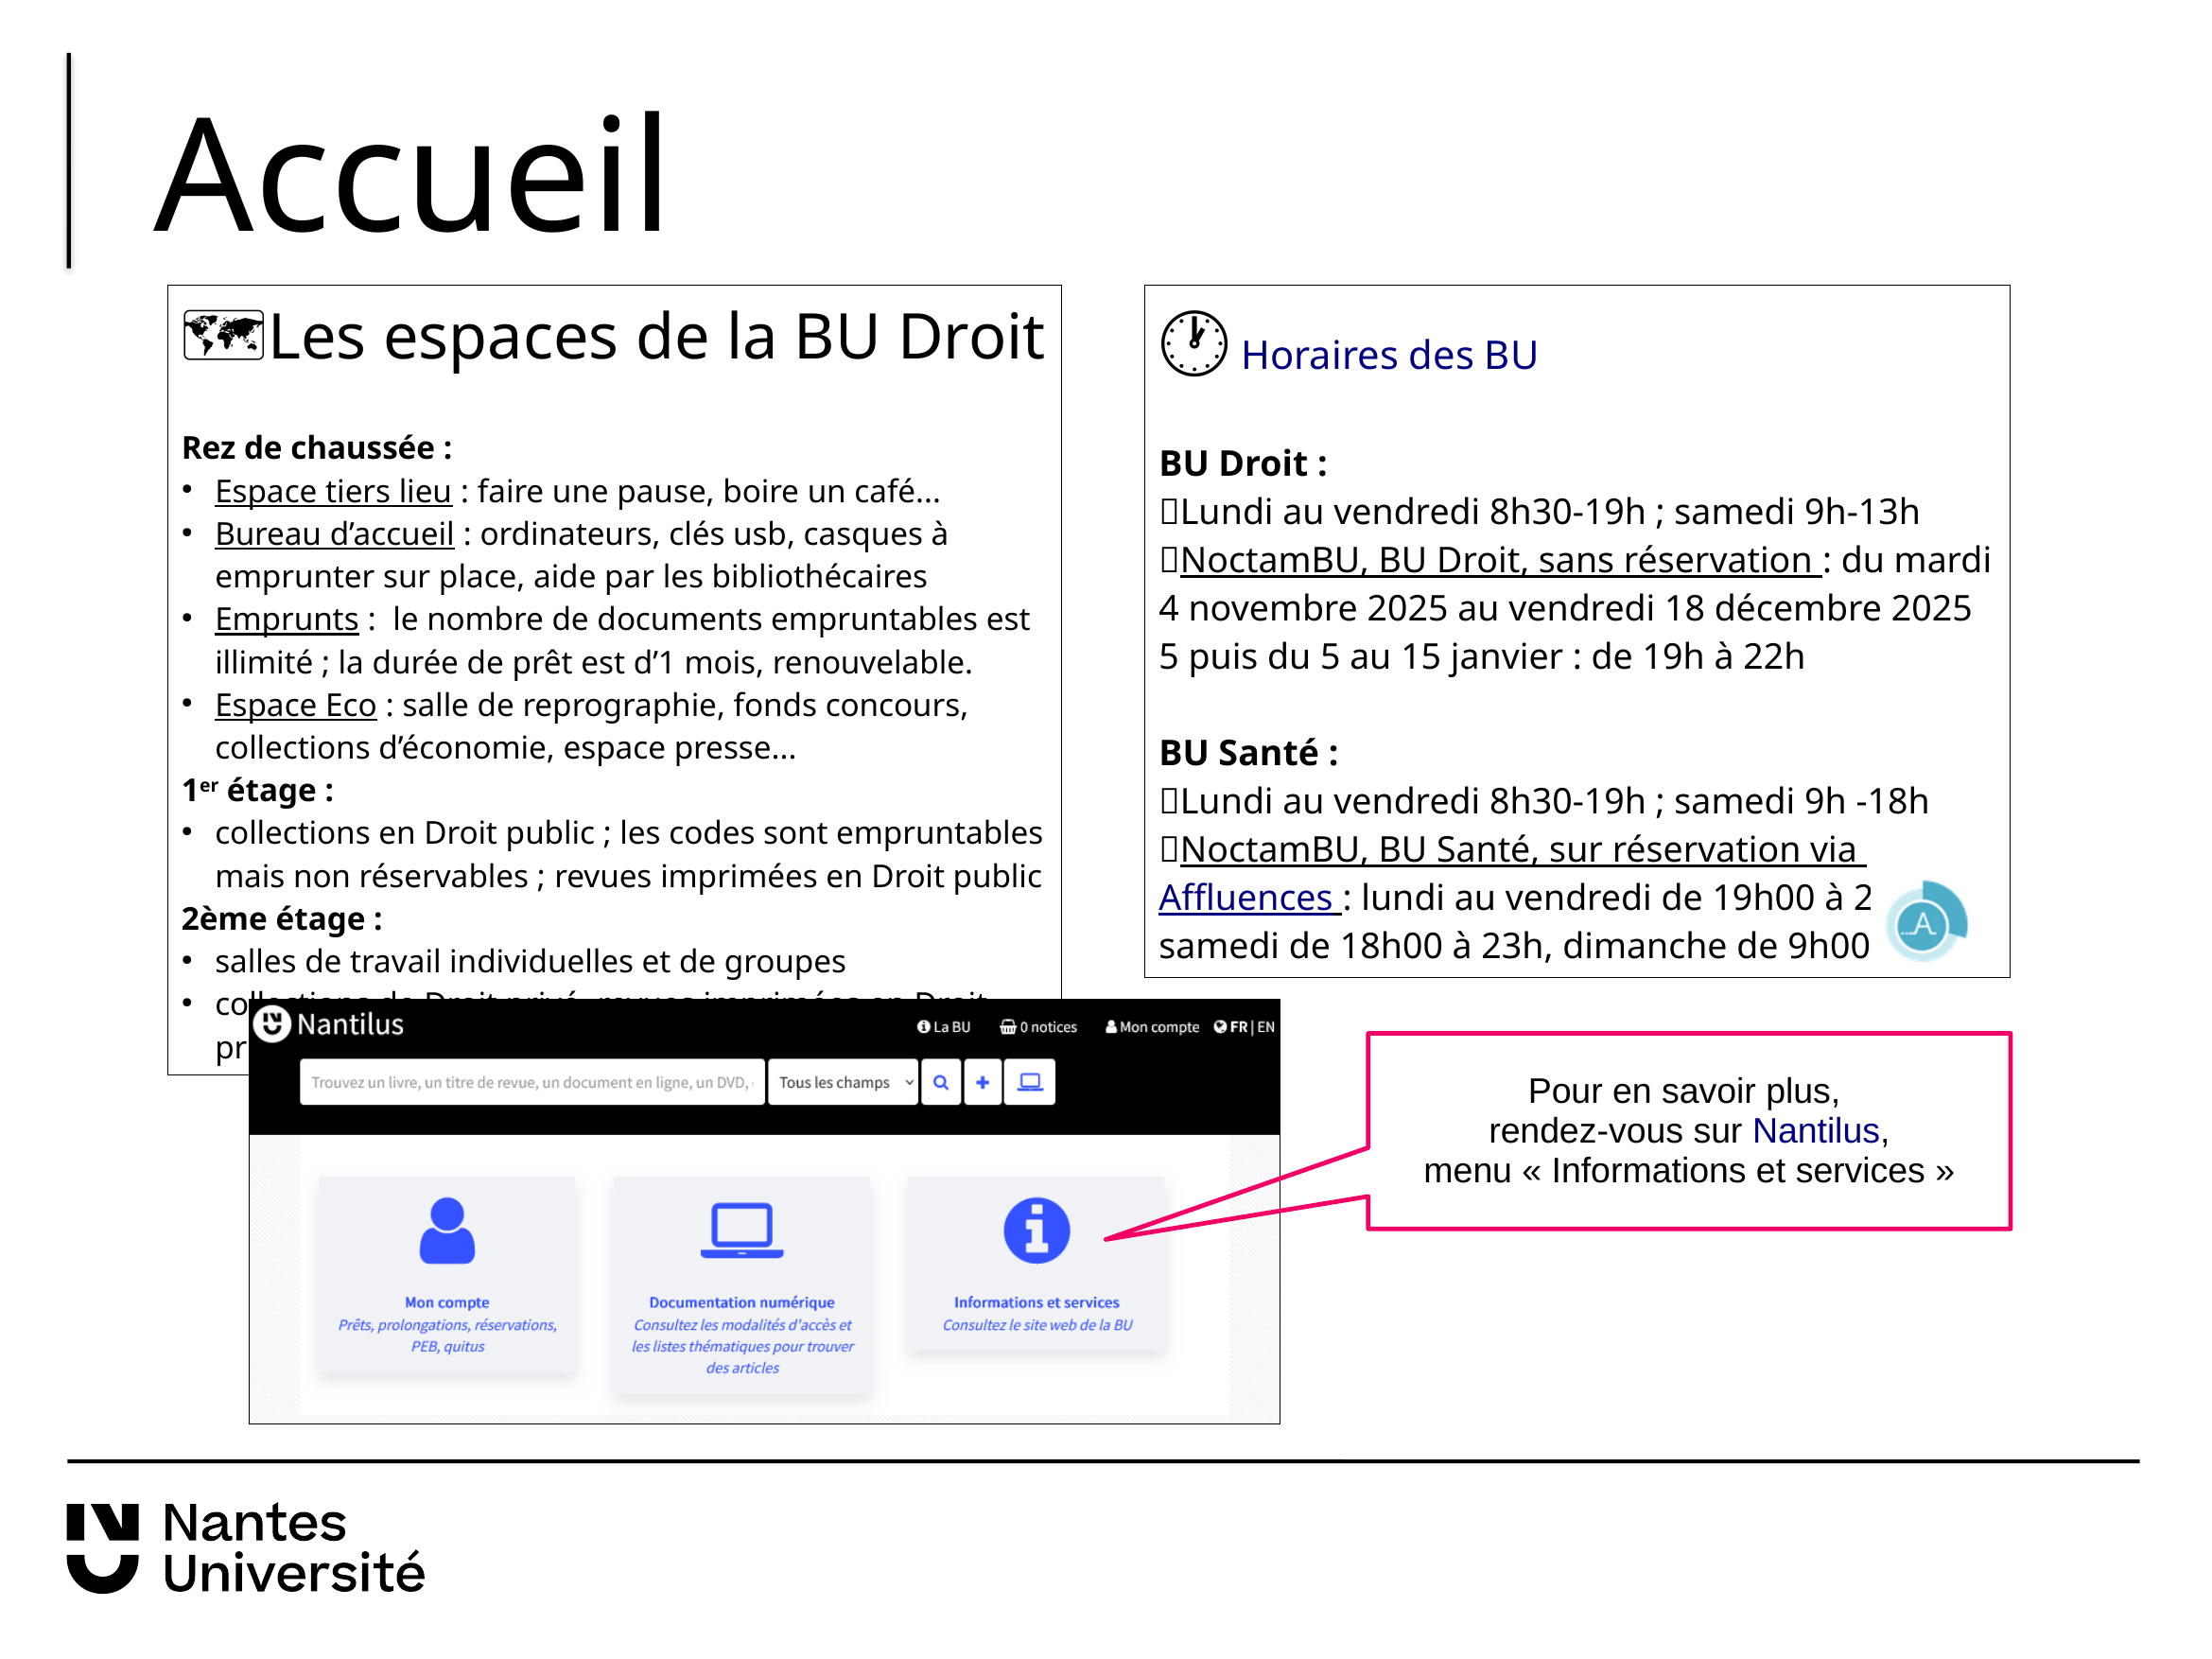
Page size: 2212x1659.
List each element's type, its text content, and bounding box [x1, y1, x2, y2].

picture [249, 999, 1280, 1424]
text_box Accueil [139, 56, 2067, 307]
text_box Pour en savoir plus, rendez-vous sur Nantilus, menu « Informations et services » [1106, 1033, 2012, 1240]
text_box 🗺Les espaces de la BU Droit Rez de chaussée : Espace tiers lieu : faire une pause, boire un café... Bureau d’accueil : ordinateurs, clés usb, casques à emprunter sur place, aide par les bibliothécaires Emprunts : le nombre de documents empruntables est illimité ; la durée de prêt est d’1 mois, renouvelable. Espace Eco : salle de reprographie, fonds concours, collections d’économie, espace presse... 1er étage : collections en Droit public ; les codes sont empruntables mais non réservables ; revues imprimées en Droit public 2ème étage : salles de travail individuelles et de groupes collections de Droit privé, revues imprimées en Droit privé [167, 307, 1062, 976]
picture [1871, 865, 1975, 965]
text_box 🕐 Horaires des BU BU Droit : 🌞Lundi au vendredi 8h30-19h ; samedi 9h-13h 🌚NoctamBU, BU Droit, sans réservation : du mardi 4 novembre 2025 au vendredi 18 décembre 2025 5 puis du 5 au 15 janvier : de 19h à 22h BU Santé : 🌞Lundi au vendredi 8h30-19h ; samedi 9h -18h 🌚NoctamBU, BU Santé, sur réservation via Affluences : lundi au vendredi de 19h00 à 23h, samedi de 18h00 à 23h, dimanche de 9h00 à 23h [1144, 307, 2011, 978]
